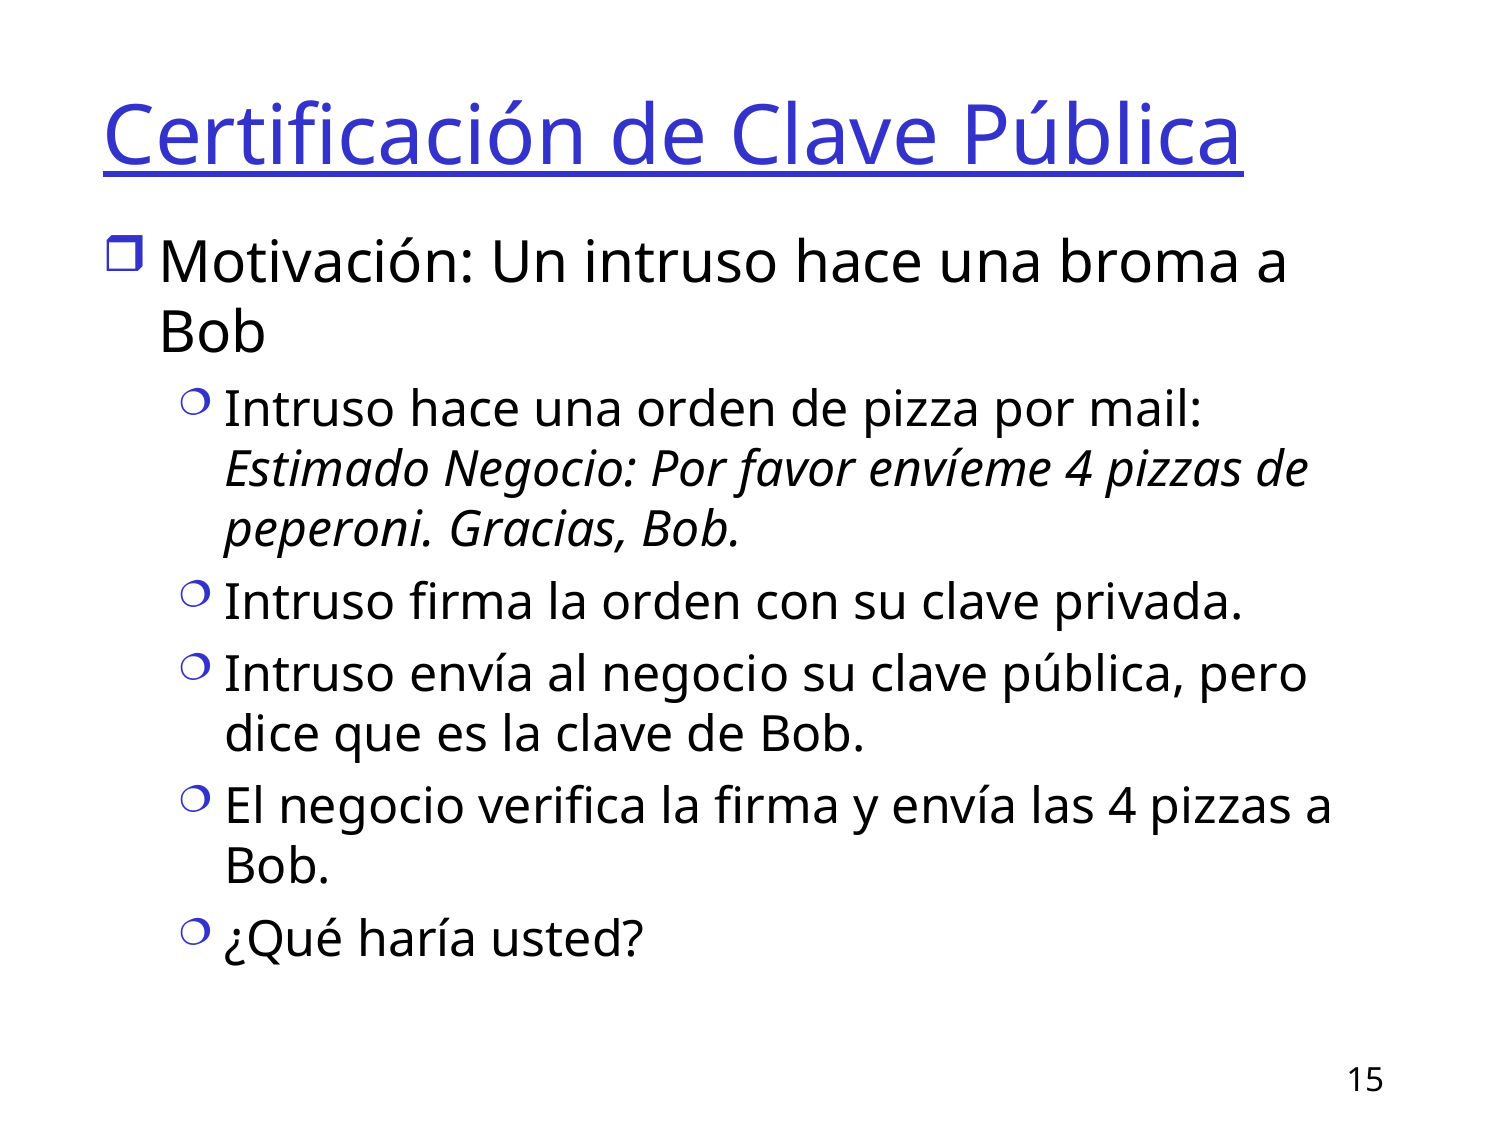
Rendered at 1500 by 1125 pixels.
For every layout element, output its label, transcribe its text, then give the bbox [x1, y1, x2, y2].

list Motivación: Un intruso hace una broma a Bob Intruso hace una orden de pizza por mail: Estimado Negocio: Por favor envíeme 4 pizzas de peperoni. Gracias, Bob. Intruso firma la orden con su clave privada. Intruso envía al negocio su clave pública, pero dice que es la clave de Bob. El negocio verifica la firma y envía las 4 pizzas a Bob. ¿Qué haría usted? [87, 216, 1421, 1006]
title Certificación de Clave Pública [87, 23, 1363, 216]
